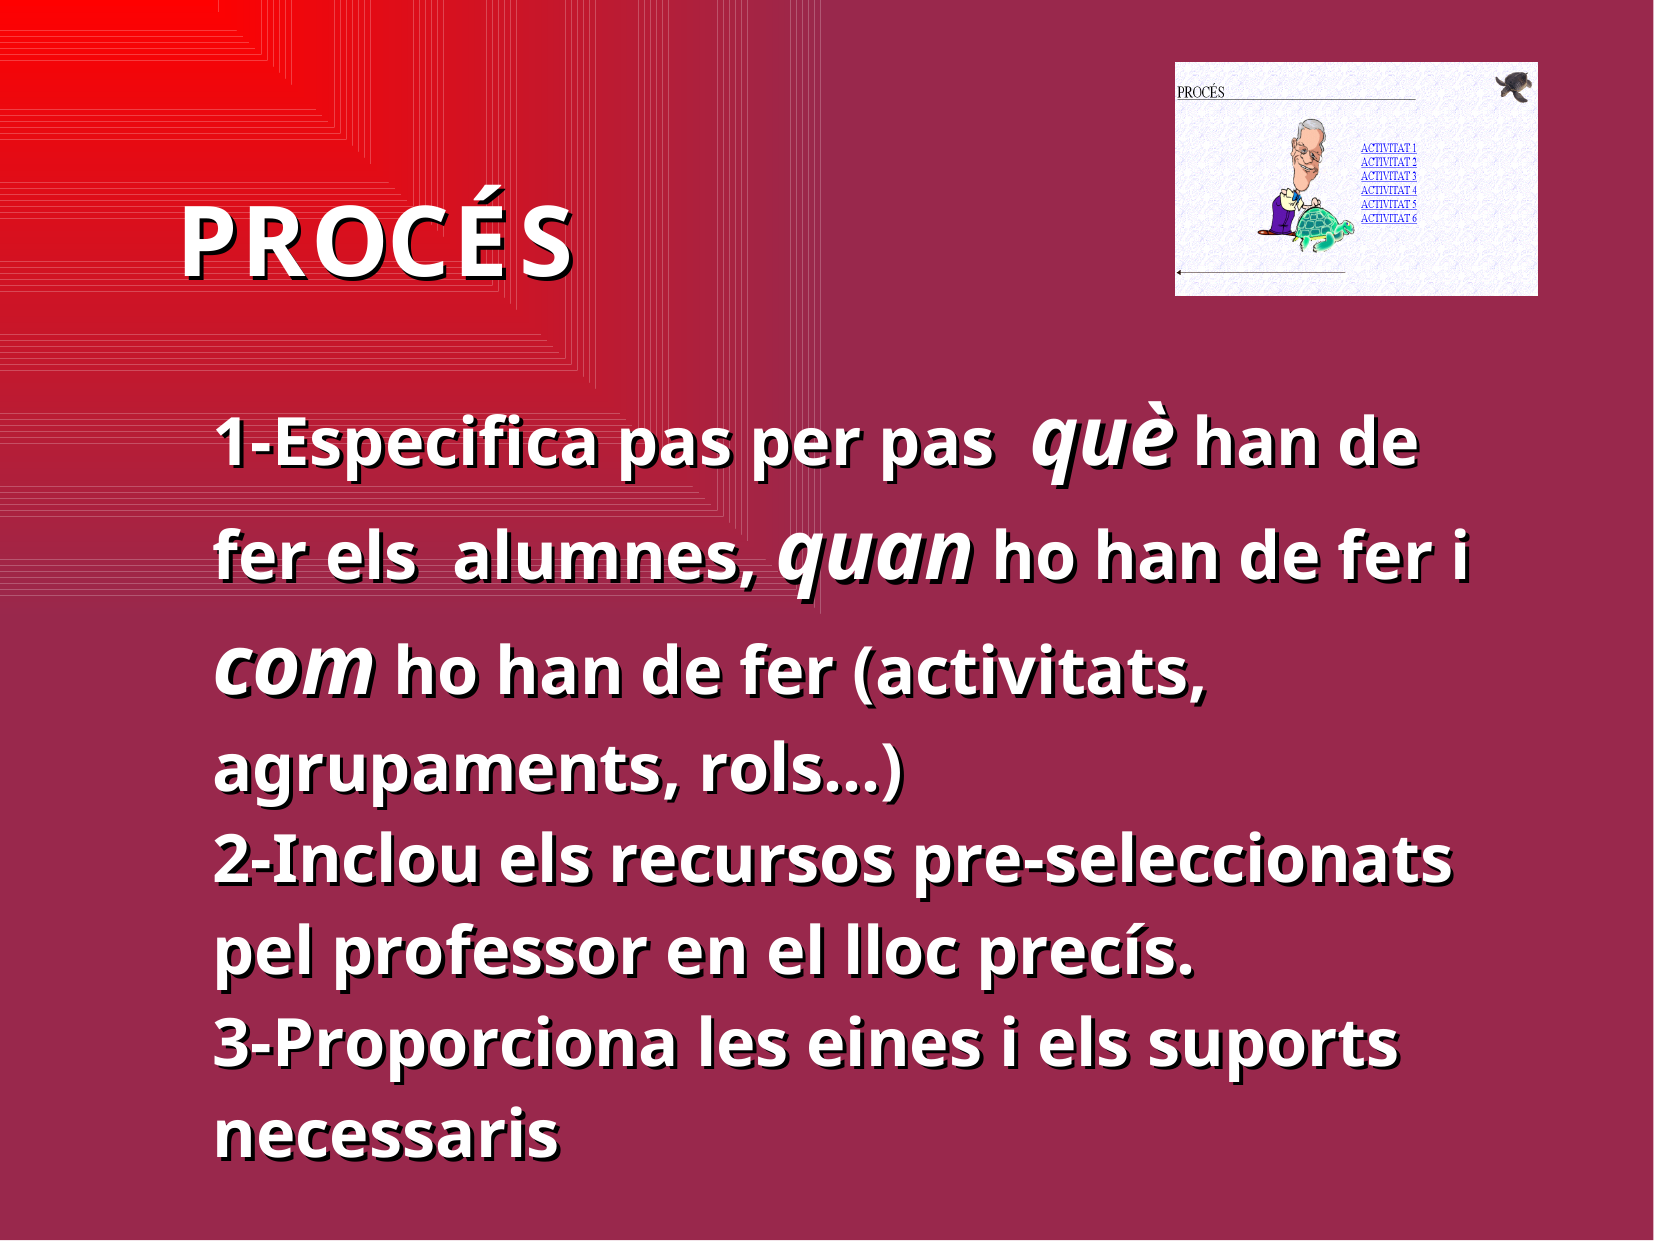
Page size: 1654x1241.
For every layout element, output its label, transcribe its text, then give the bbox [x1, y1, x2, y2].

text_box 1-Especifica pas per pas què han de fer els alumnes, quan ho han de fer i com ho han de fer (activitats, agrupaments, rols...) 2-Inclou els recursos pre-seleccionats pel professor en el lloc precís. 3-Proporciona les eines i els suports necessaris [212, 375, 1498, 1178]
picture [158, 169, 605, 309]
picture [1175, 62, 1538, 296]
